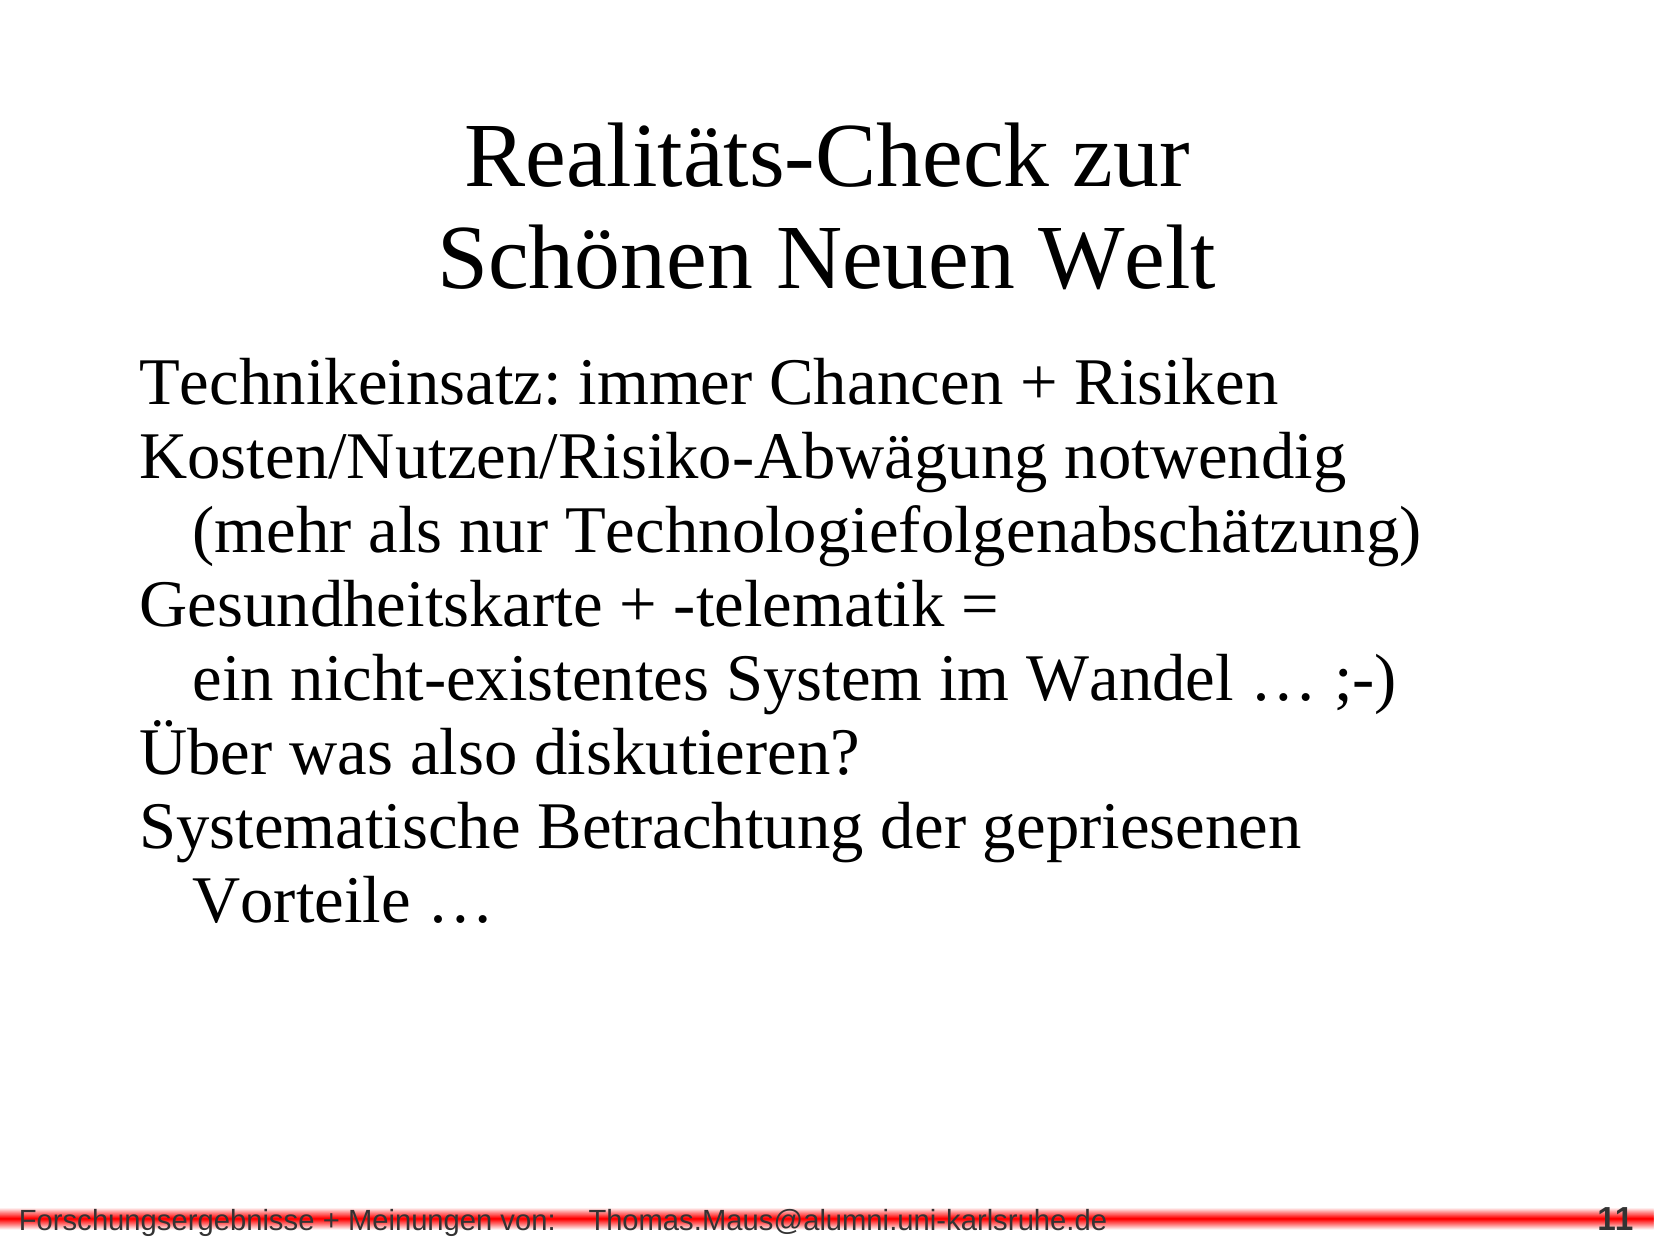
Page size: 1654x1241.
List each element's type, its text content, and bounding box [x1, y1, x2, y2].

list Technikeinsatz: immer Chancen + Risiken Kosten/Nutzen/Risiko-Abwägung notwendig (mehr als nur Technologiefolgenabschätzung) Gesundheitskarte + -telematik = ein nicht-existentes System im Wandel … ;-) Über was also diskutieren? Systematische Betrachtung der gepriesenen Vorteile … [121, 344, 1534, 1127]
title Realitäts-Check zur Schönen Neuen Welt [121, 95, 1534, 318]
